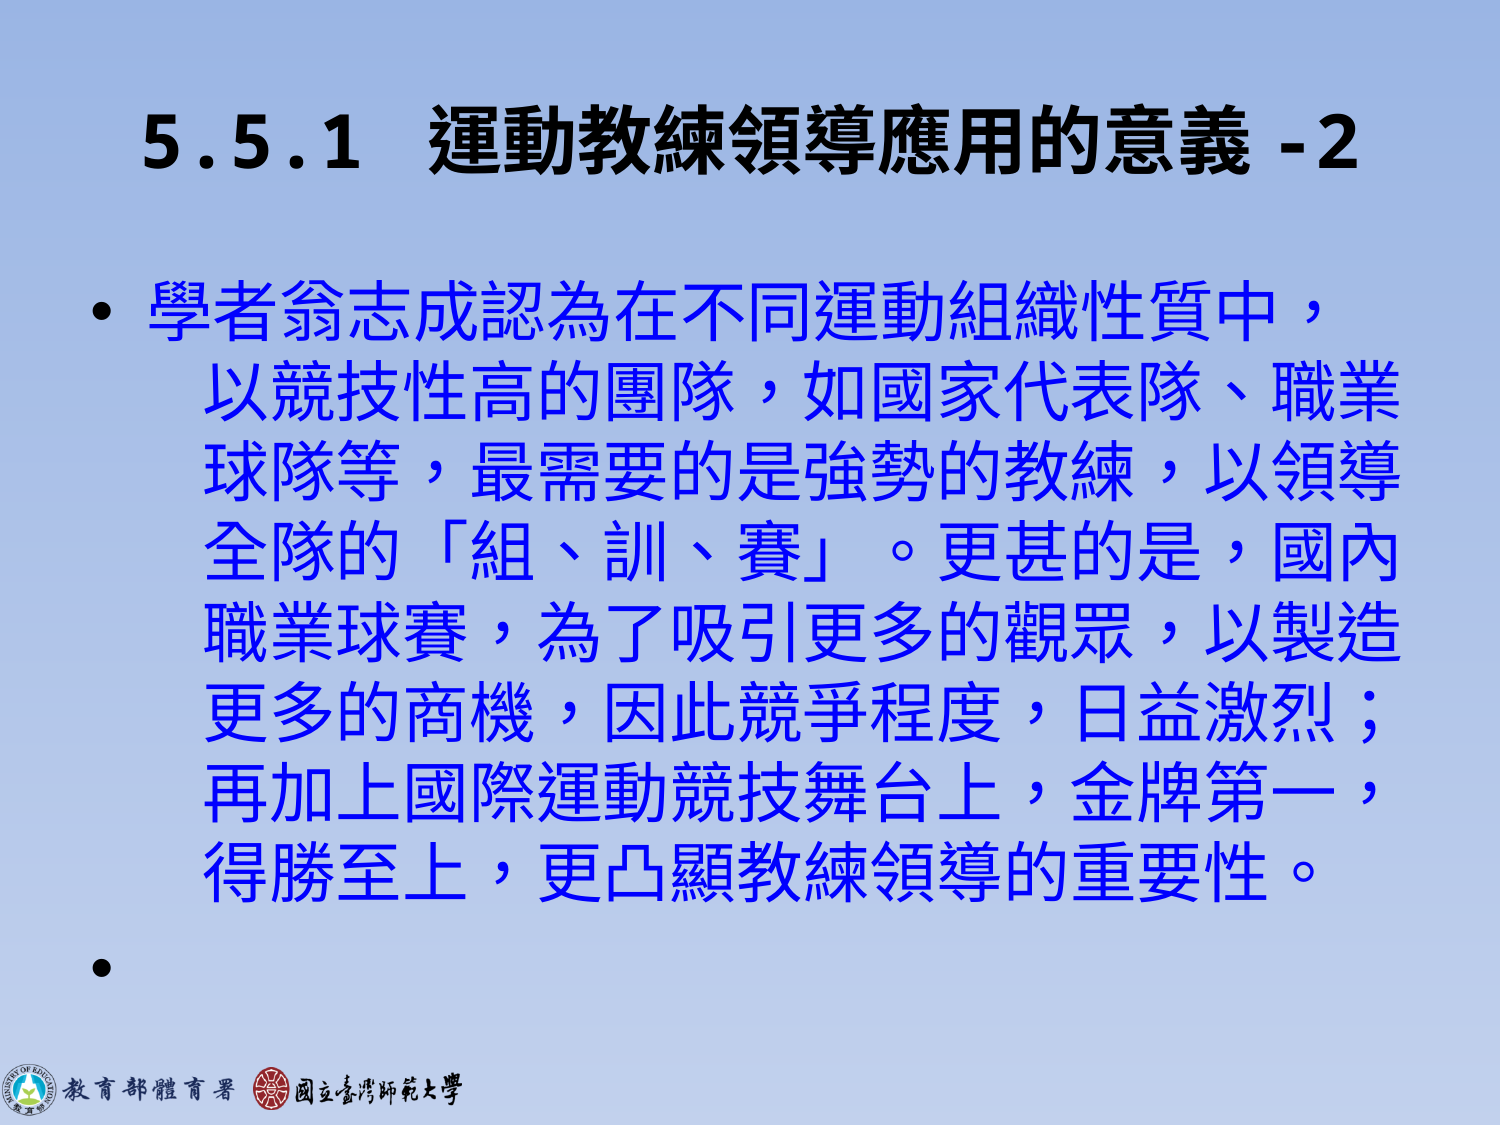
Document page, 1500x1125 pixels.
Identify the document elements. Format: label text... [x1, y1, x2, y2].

list 學者翁志成認為在不同運動組織性質中，以競技性高的團隊，如國家代表隊、職業球隊等，最需要的是強勢的教練，以領導全隊的「組、訓、賽」。更甚的是，國內職業球賽，為了吸引更多的觀眾，以製造更多的商機，因此競爭程度，日益激烈；再加上國際運動競技舞台上，金牌第一，得勝至上，更凸顯教練領導的重要性。 [75, 262, 1426, 1005]
title 5.5.1 運動教練領導應用的意義-2 [75, 45, 1426, 233]
